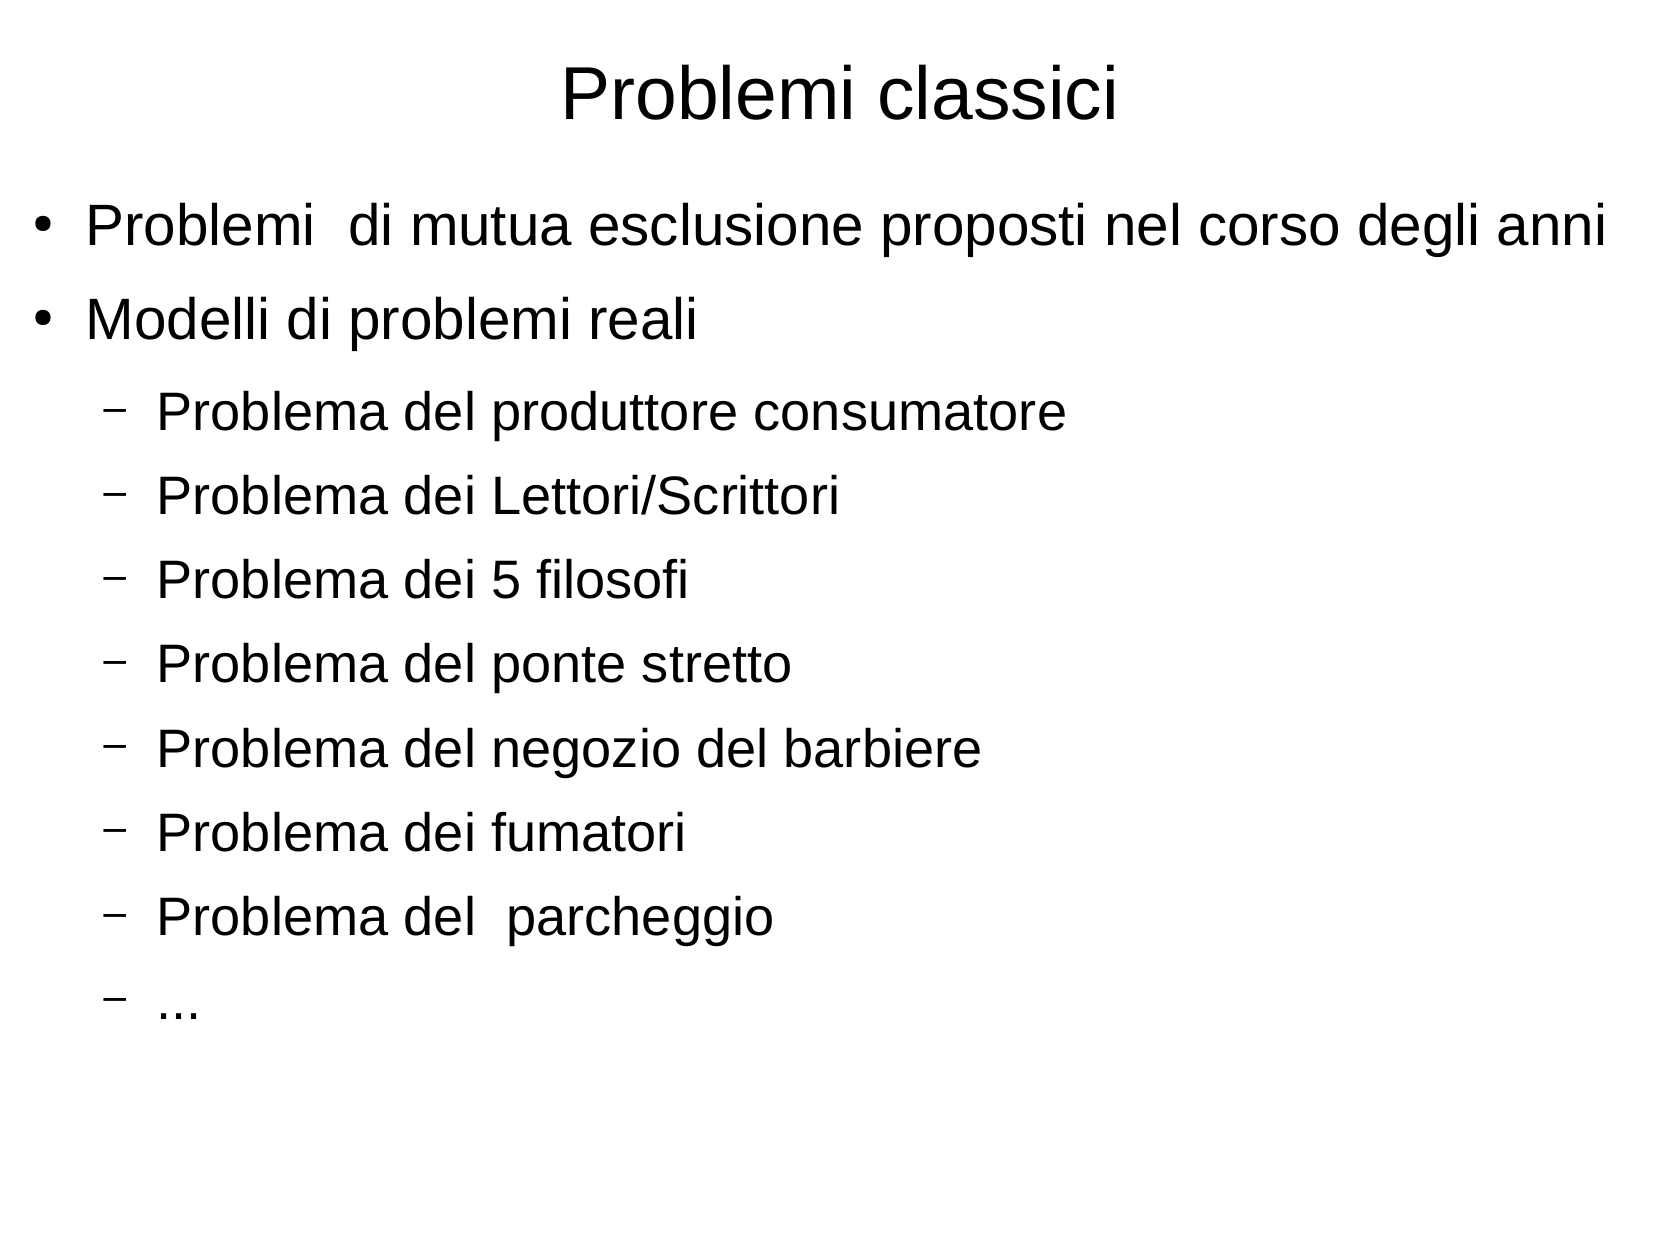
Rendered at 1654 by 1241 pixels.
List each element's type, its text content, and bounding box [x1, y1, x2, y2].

list Problemi di mutua esclusione proposti nel corso degli anni Modelli di problemi reali Problema del produttore consumatore Problema dei Lettori/Scrittori Problema dei 5 filosofi Problema del ponte stretto Problema del negozio del barbiere Problema dei fumatori Problema del parcheggio ... [15, 192, 1654, 1198]
title Problemi classici [82, 0, 1571, 192]
